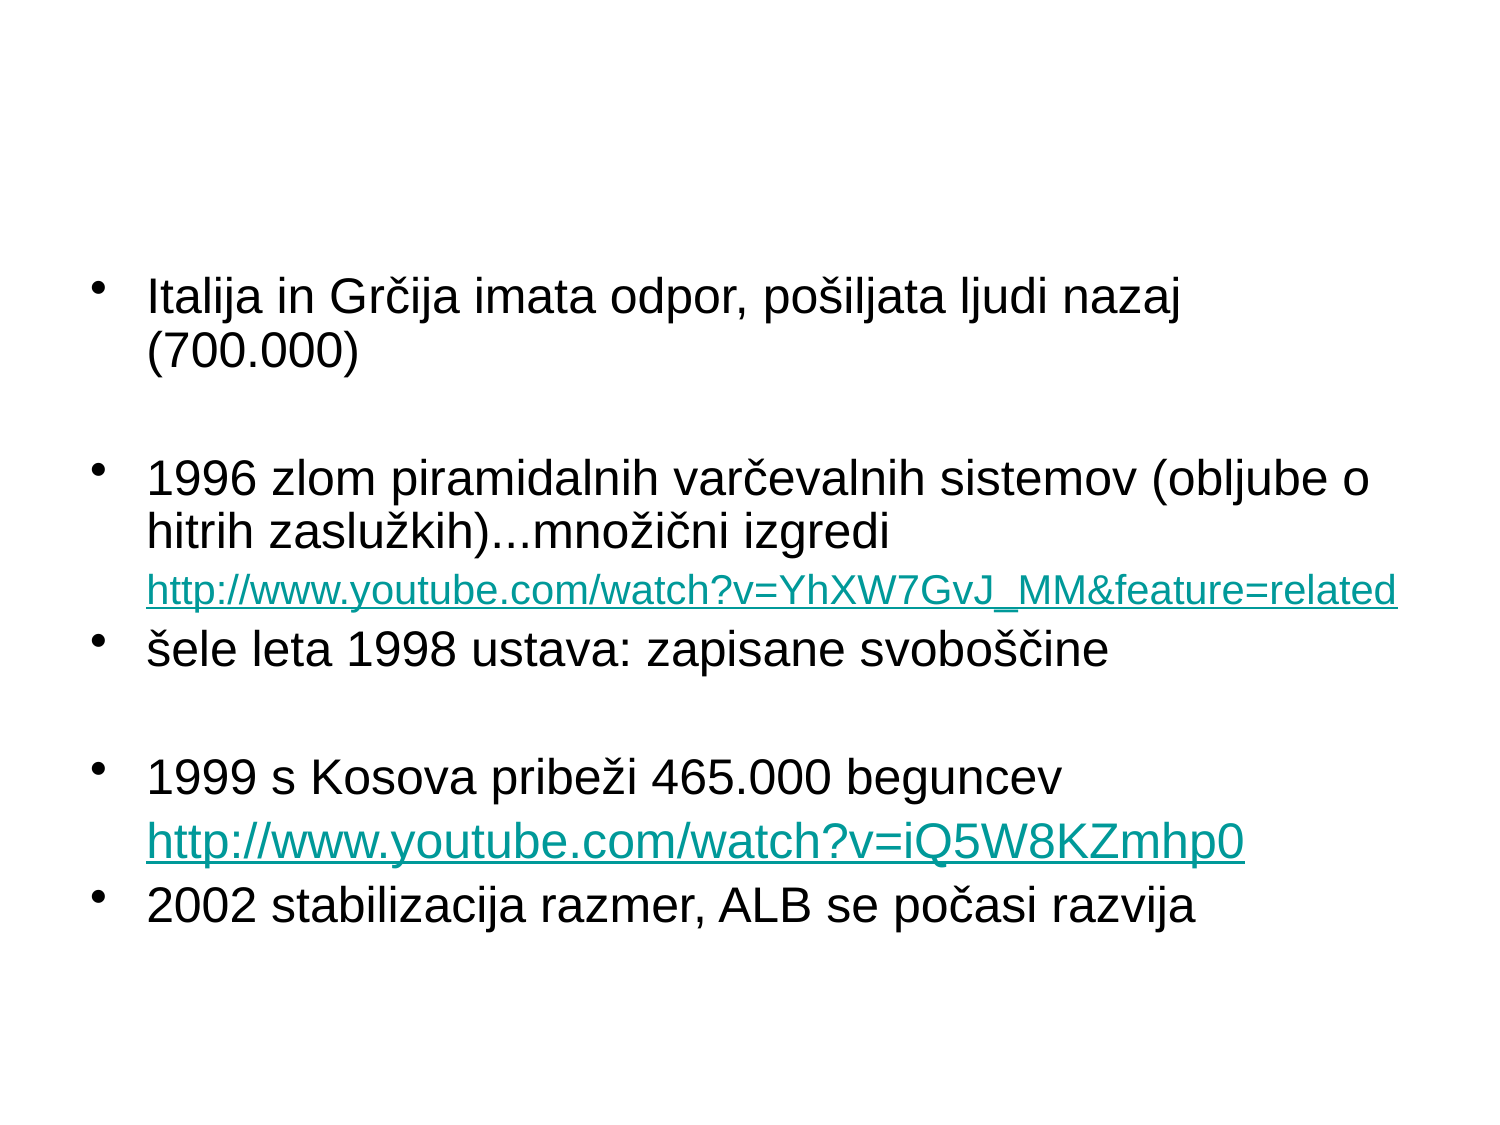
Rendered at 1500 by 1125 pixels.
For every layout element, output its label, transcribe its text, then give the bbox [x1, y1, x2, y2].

list Italija in Grčija imata odpor, pošiljata ljudi nazaj (700.000) 1996 zlom piramidalnih varčevalnih sistemov (obljube o hitrih zaslužkih)...množični izgredi http://www.youtube.com/watch?v=YhXW7GvJ_MM&feature=related šele leta 1998 ustava: zapisane svoboščine 1999 s Kosova pribeži 465.000 beguncev http://www.youtube.com/watch?v=iQ5W8KZmhp0 2002 stabilizacija razmer, ALB se počasi razvija [75, 262, 1425, 1005]
